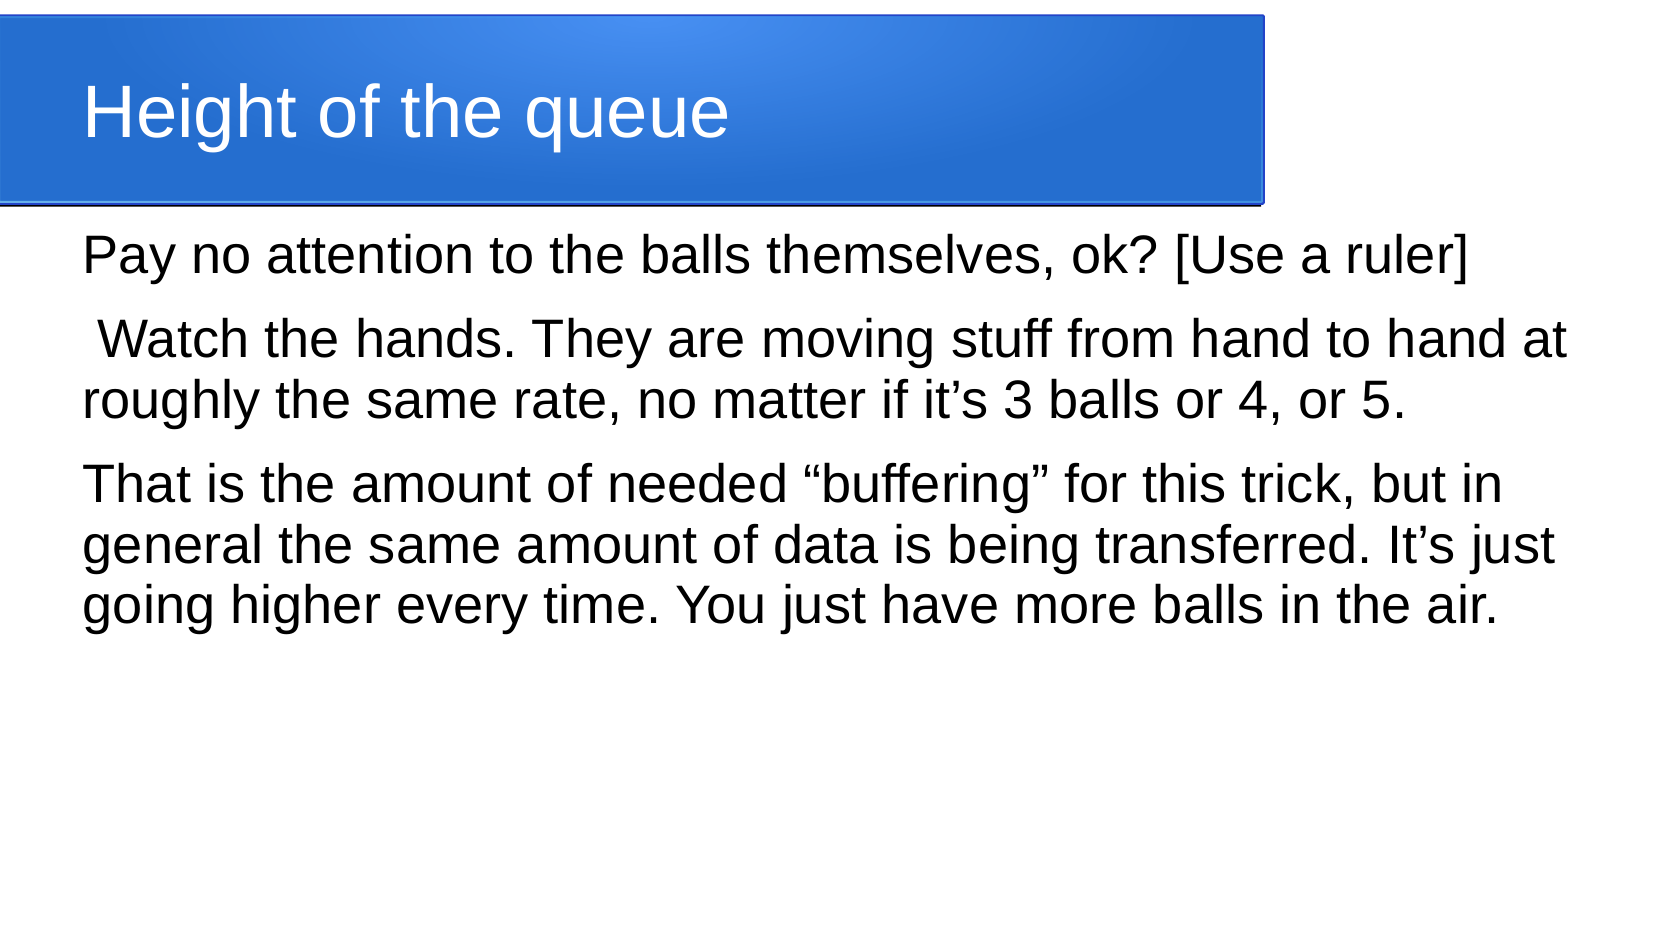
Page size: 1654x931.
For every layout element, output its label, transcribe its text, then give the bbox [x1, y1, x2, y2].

title Height of the queue [82, 35, 1235, 189]
list Pay no attention to the balls themselves, ok? [Use a ruler] Watch the hands. They are moving stuff from hand to hand at roughly the same rate, no matter if it’s 3 balls or 4, or 5. That is the amount of needed “buffering” for this trick, but in general the same amount of data is being transferred. It’s just going higher every time. You just have more balls in the air. [82, 224, 1571, 764]
